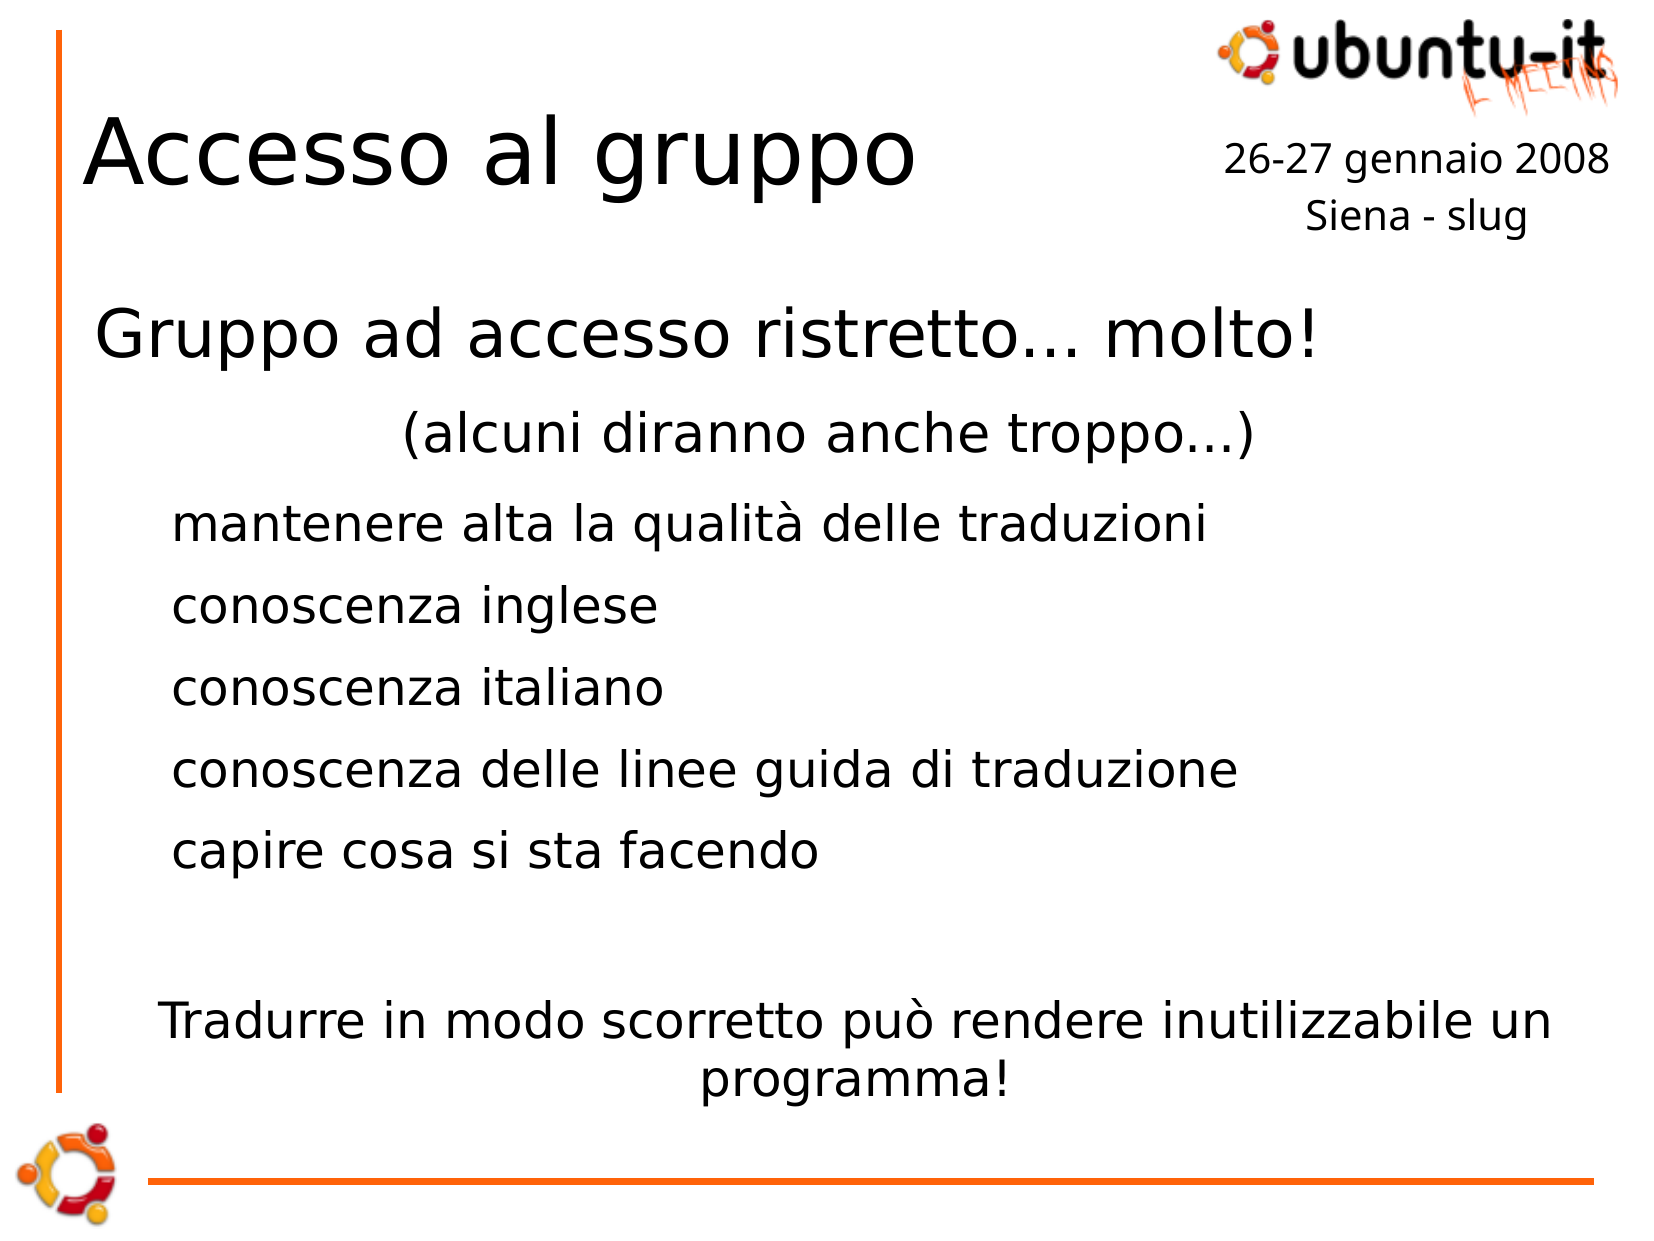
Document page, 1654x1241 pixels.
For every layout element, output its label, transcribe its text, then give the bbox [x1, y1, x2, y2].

list Gruppo ad accesso ristretto... molto! (alcuni diranno anche troppo...) mantenere alta la qualità delle traduzioni conoscenza inglese conoscenza italiano conoscenza delle linee guida di traduzione capire cosa si sta facendo Tradurre in modo scorretto può rendere inutilizzabile un programma! [76, 295, 1565, 1152]
title Accesso al gruppo [82, 56, 1571, 250]
picture [14, 1122, 119, 1229]
picture [1210, 19, 1628, 119]
